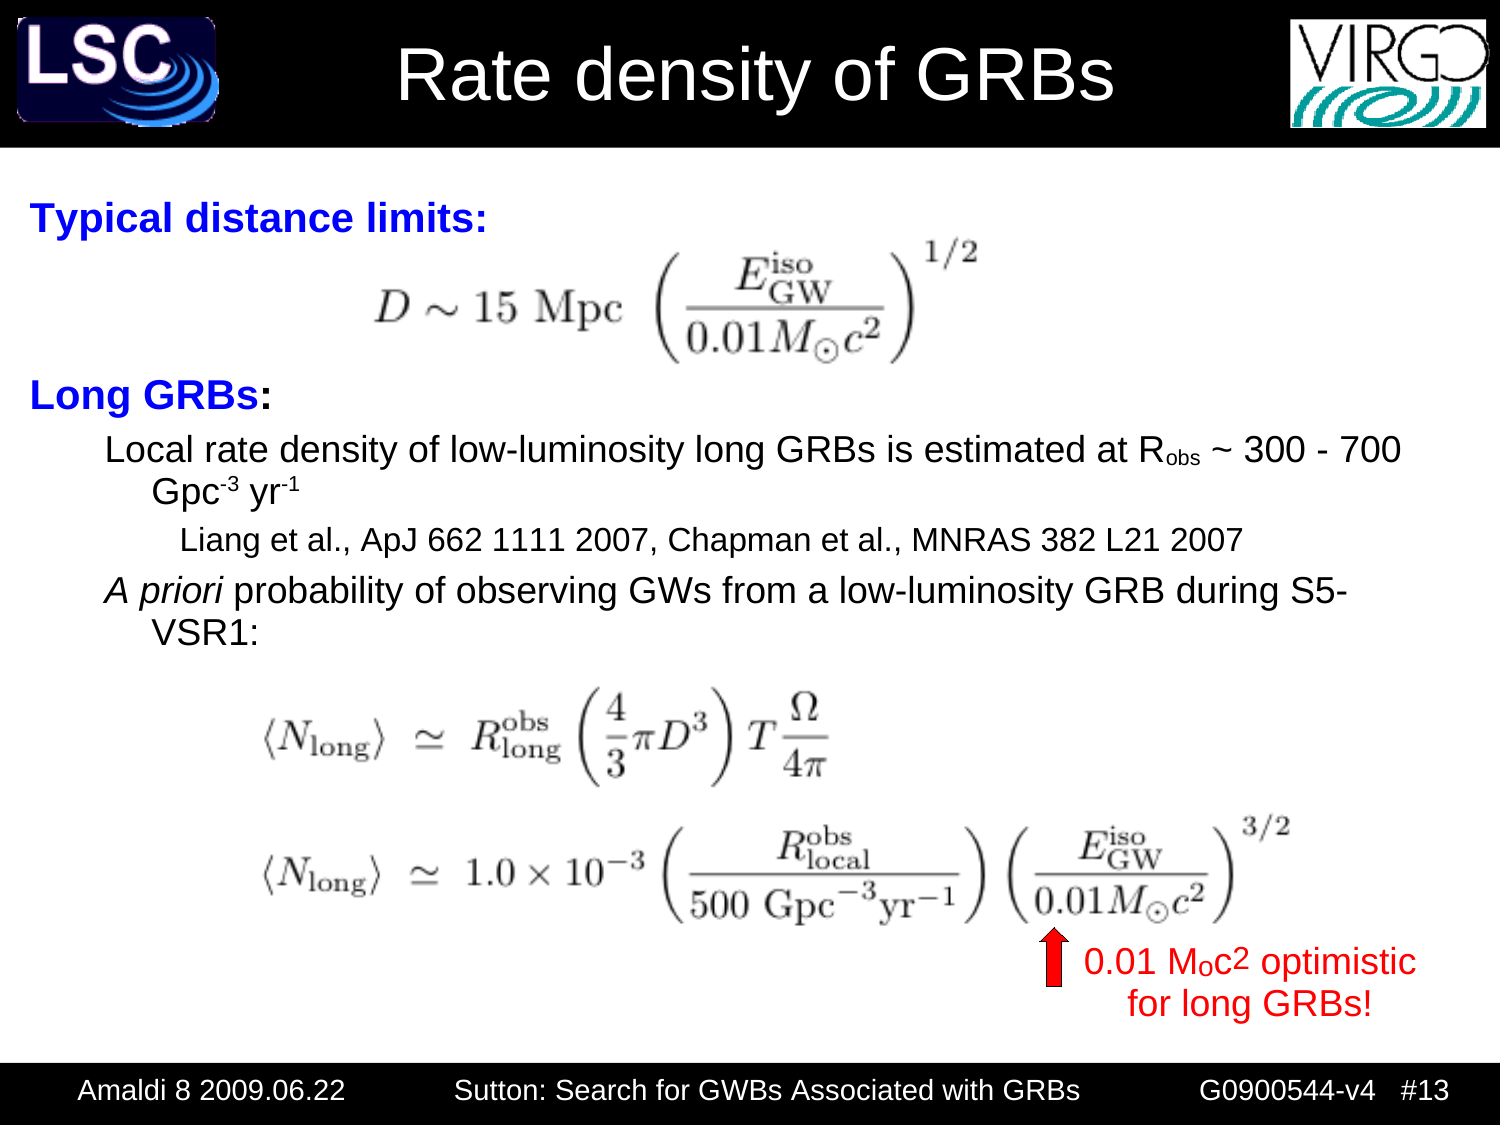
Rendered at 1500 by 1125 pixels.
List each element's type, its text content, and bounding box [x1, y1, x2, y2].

title Rate density of GRBs [253, 24, 1258, 125]
picture [253, 673, 1300, 937]
picture [17, 17, 219, 127]
text_box [1039, 927, 1068, 987]
text_box 0.01 Moc2 optimistic for long GRBs! [1068, 933, 1432, 1042]
picture [1290, 23, 1492, 129]
list Typical distance limits: Long GRBs: Local rate density of low-luminosity long GRBs is estimated at Robs ~ 300 - 700 Gpc-3 yr-1 Liang et al., ApJ 662 1111 2007, Chapman et al., MNRAS 382 L21 2007 A priori probability of observing GWs from a low-luminosity GRB during S5-VSR1: [29, 194, 1418, 680]
